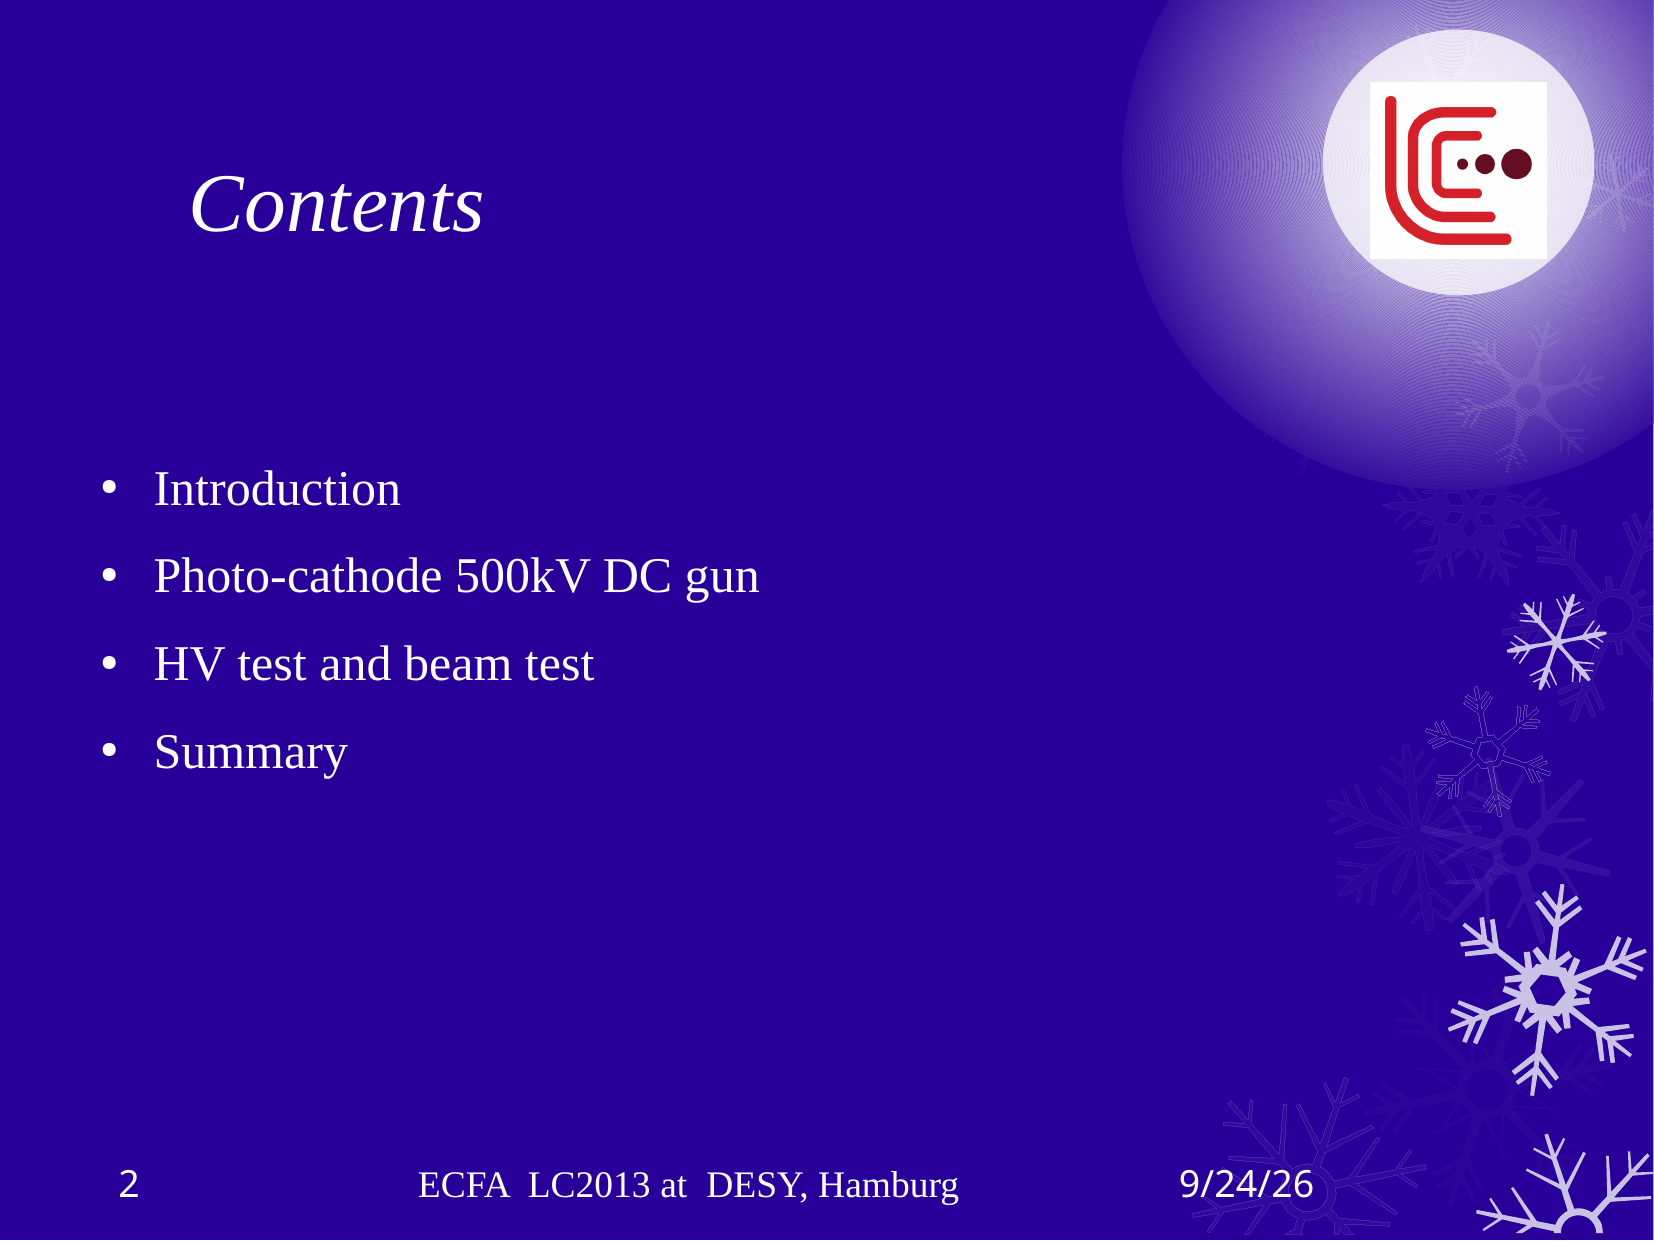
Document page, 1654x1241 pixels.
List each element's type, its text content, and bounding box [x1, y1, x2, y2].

picture [1476, 82, 1547, 259]
list Introduction Photo-cathode 500kV DC gun HV test and beam test Summary [82, 460, 1571, 1109]
title Contents [188, 70, 1476, 337]
